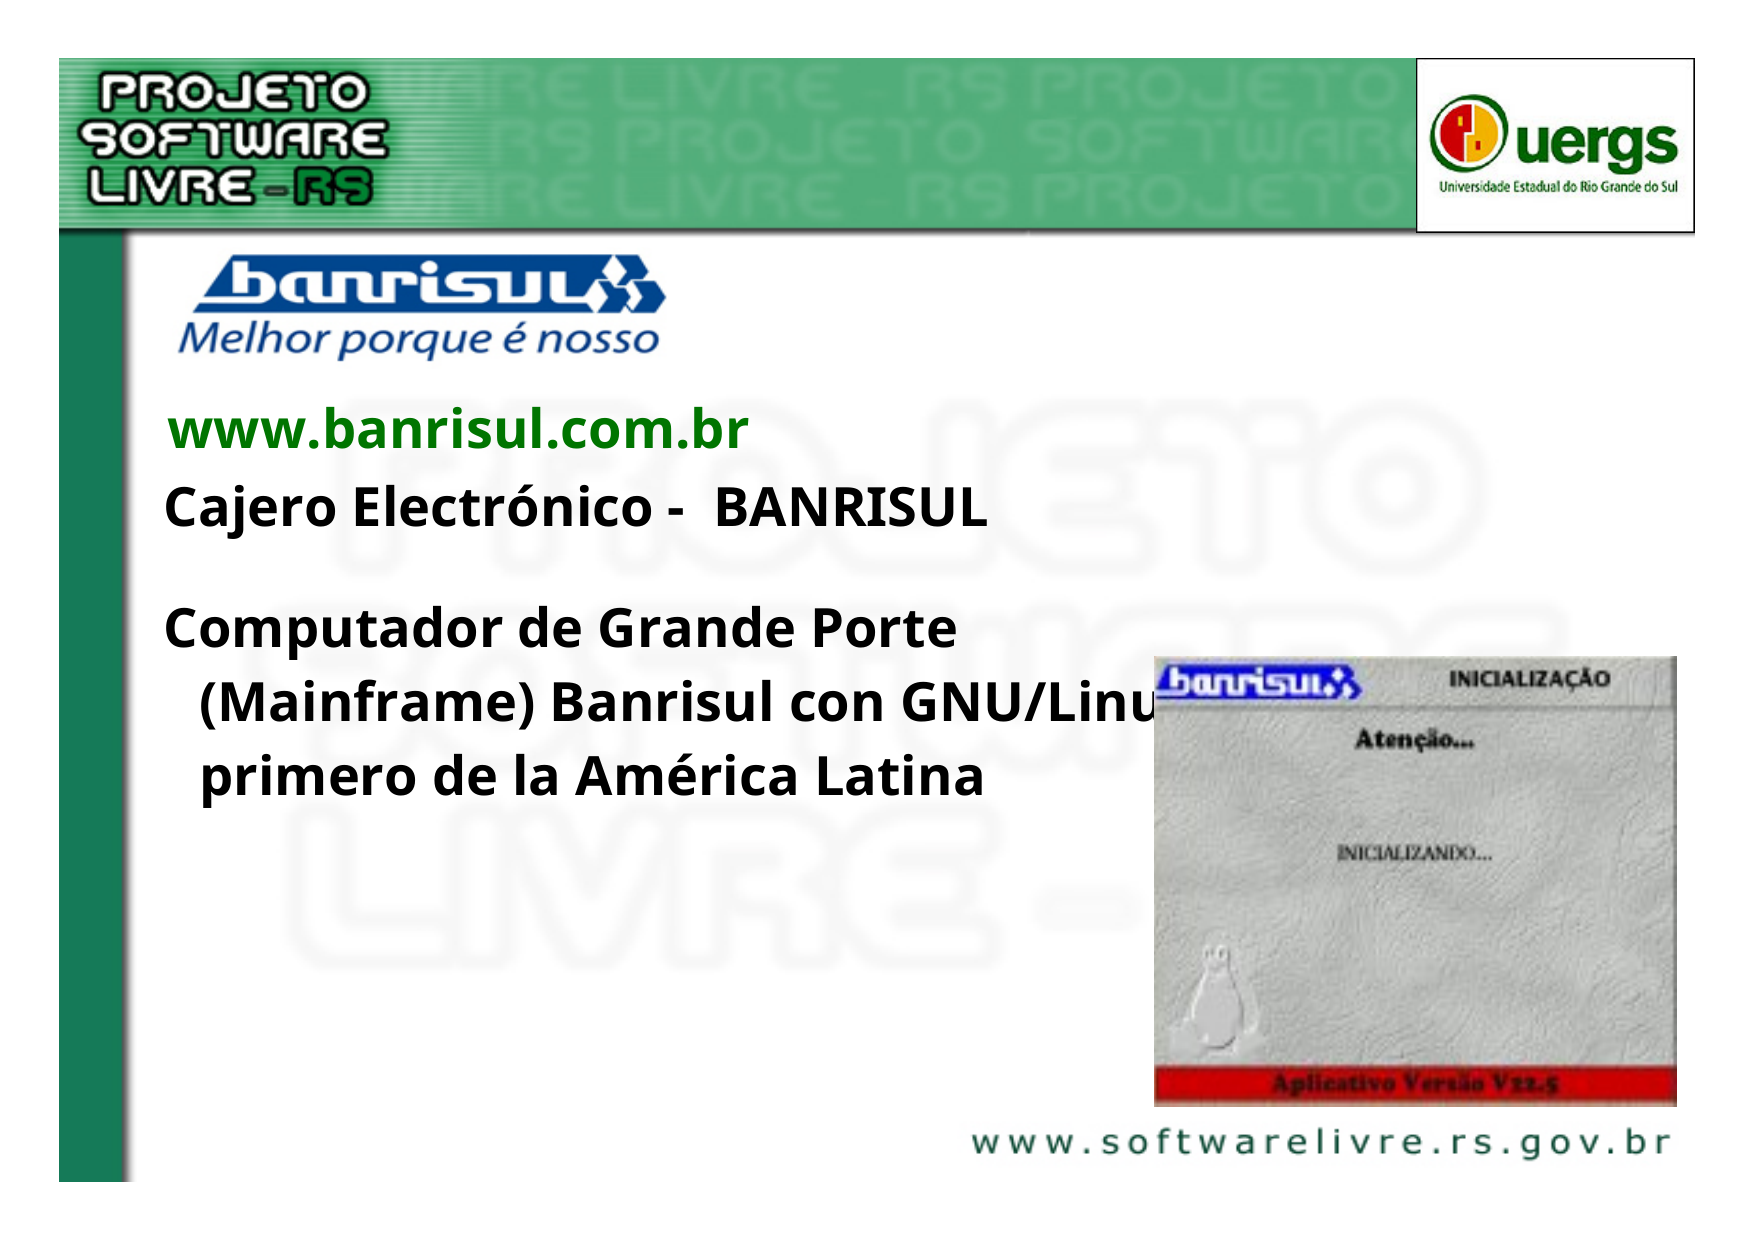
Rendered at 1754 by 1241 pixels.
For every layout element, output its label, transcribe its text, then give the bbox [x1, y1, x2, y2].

text_box www.banrisul.com.br [132, 390, 813, 457]
text_box Cajero Electrónico - BANRISUL Computador de Grande Porte (Mainframe) Banrisul con GNU/Linux primero de la América Latina [128, 467, 1315, 780]
picture [59, 58, 1695, 1182]
